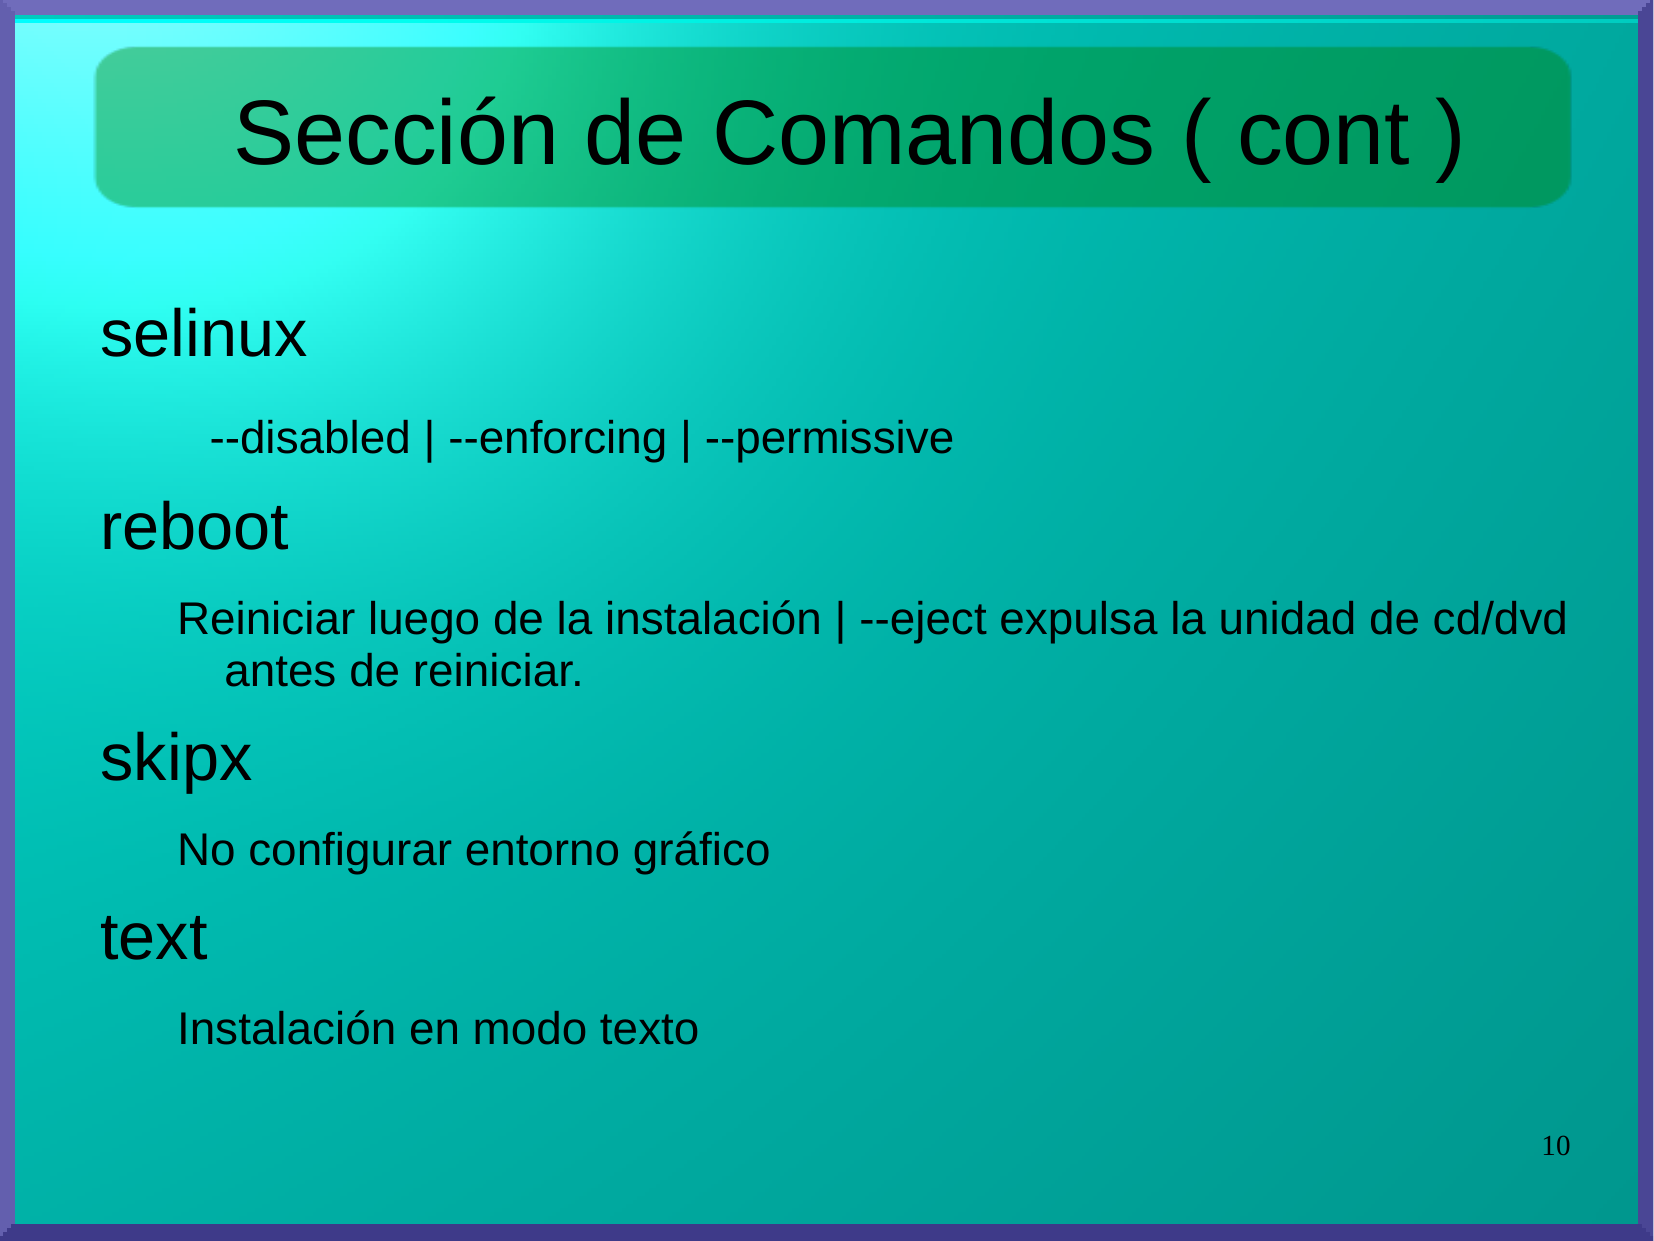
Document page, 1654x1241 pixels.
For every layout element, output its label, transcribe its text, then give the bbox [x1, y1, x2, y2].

list selinux --disabled | --enforcing | --permissive reboot Reiniciar luego de la instalación | --eject expulsa la unidad de cd/dvd antes de reiniciar. skipx No configurar entorno gráfico text Instalación en modo texto [82, 296, 1571, 1100]
title Sección de Comandos ( cont ) [106, 29, 1595, 237]
picture [0, 0, 1654, 1241]
